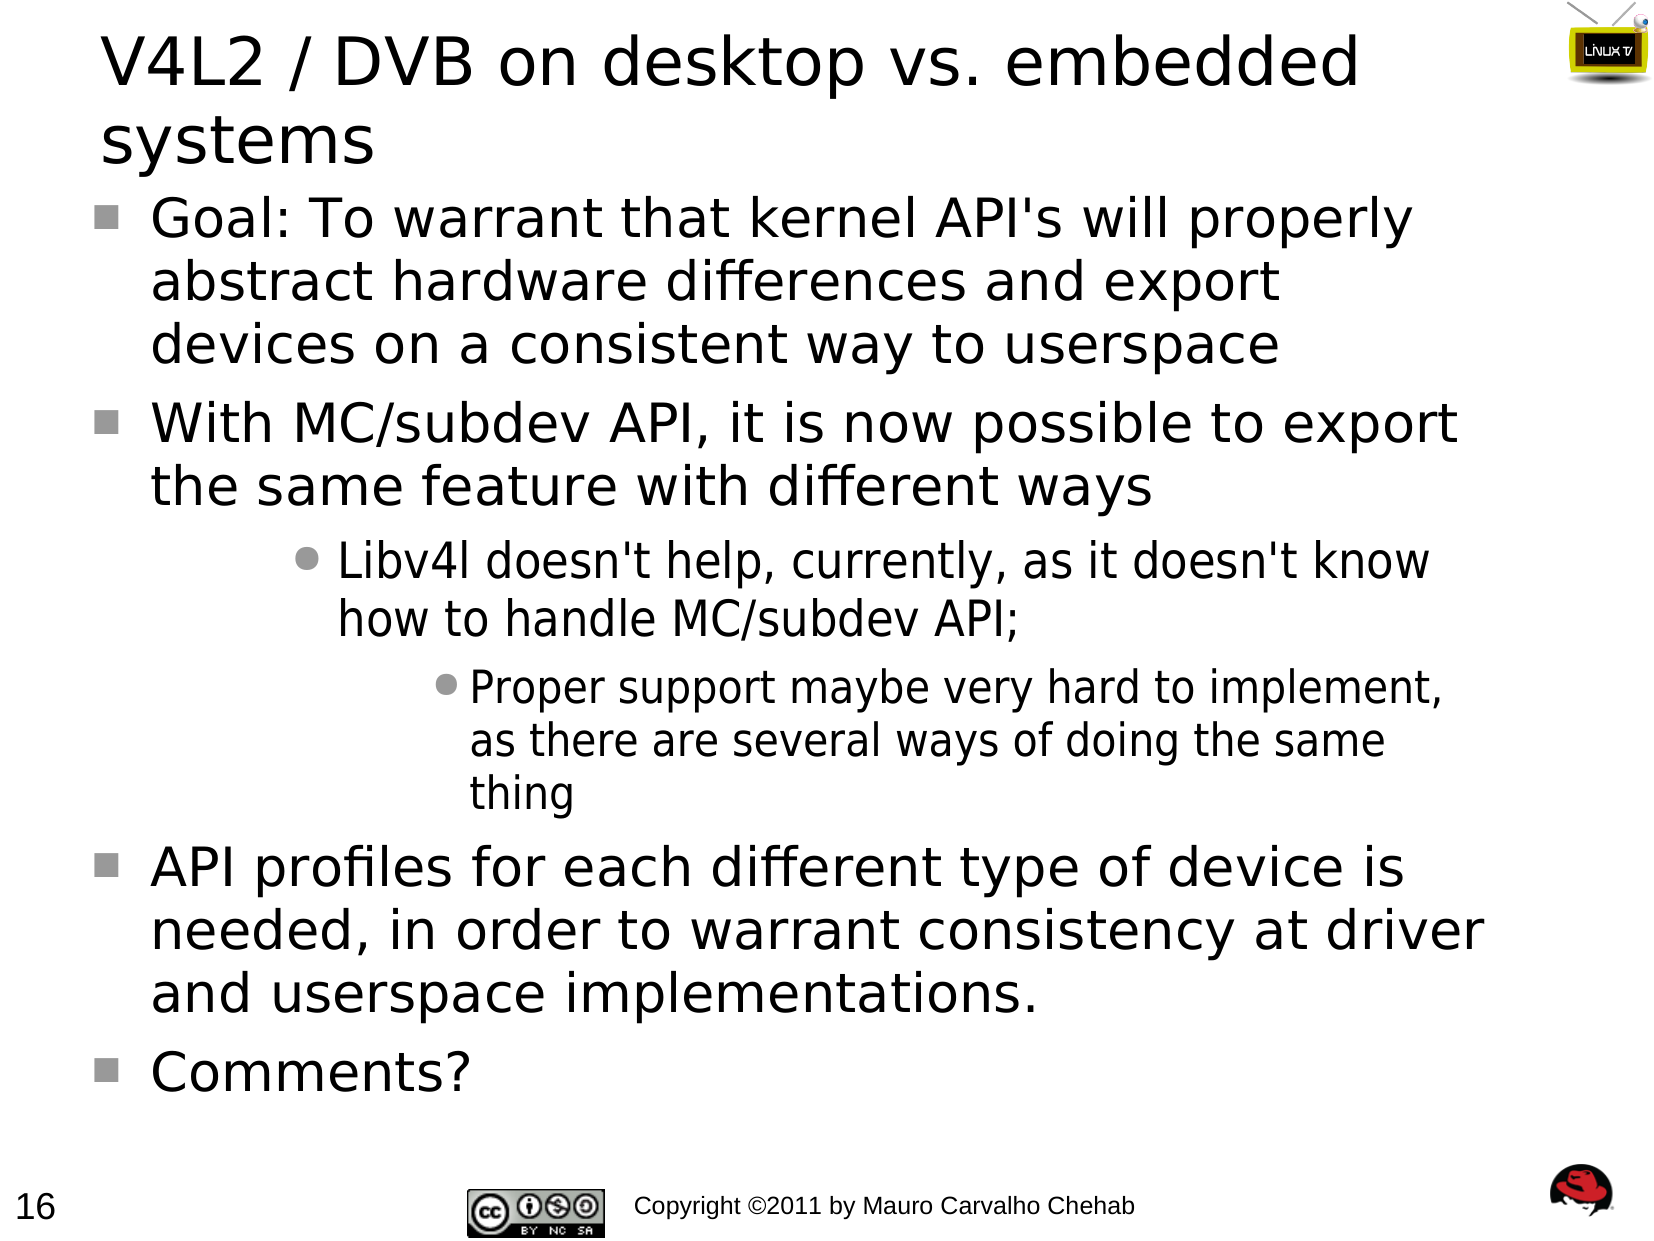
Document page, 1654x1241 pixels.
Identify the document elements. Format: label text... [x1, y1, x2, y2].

picture [1549, 1162, 1619, 1224]
picture [467, 1189, 605, 1238]
title V4L2 / DVB on desktop vs. embedded systems [100, 23, 1506, 179]
list Goal: To warrant that kernel API's will properly abstract hardware differences and export devices on a consistent way to userspace With MC/subdev API, it is now possible to export the same feature with different ways Libv4l doesn't help, currently, as it doesn't know how to handle MC/subdev API; Proper support maybe very hard to implement, as there are several ways of doing the same thing API profiles for each different type of device is needed, in order to warrant consistency at driver and userspace implementations. Comments? [94, 187, 1500, 1174]
picture [1564, 0, 1654, 89]
